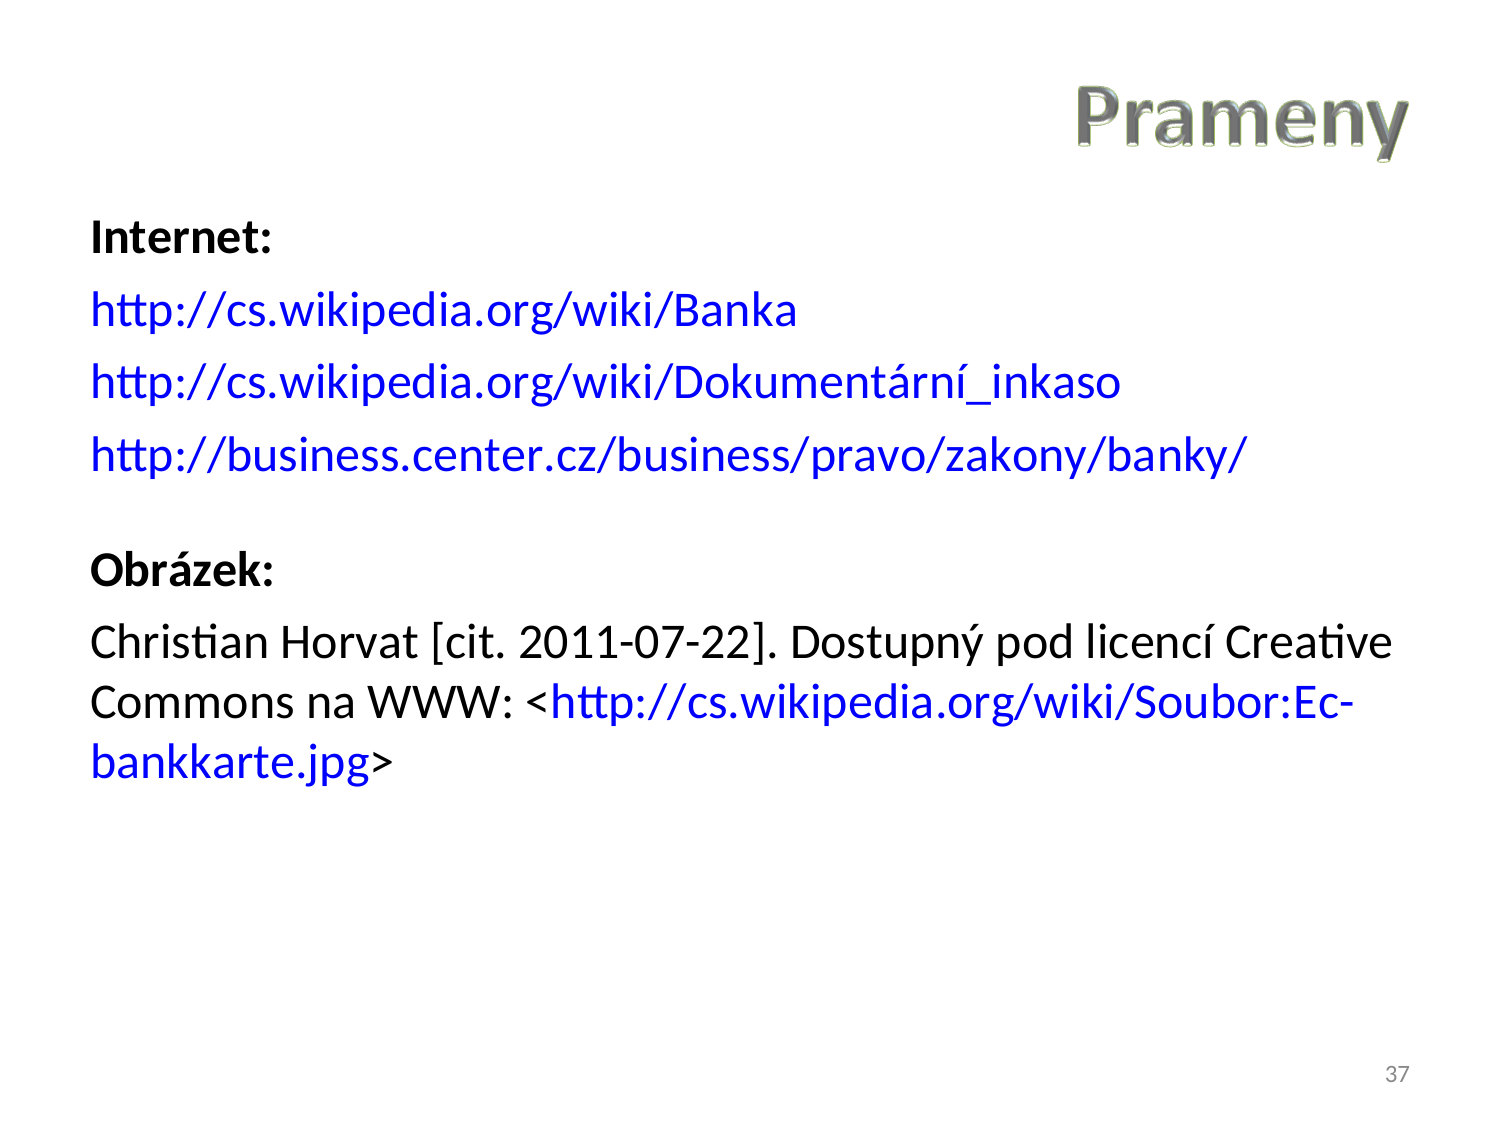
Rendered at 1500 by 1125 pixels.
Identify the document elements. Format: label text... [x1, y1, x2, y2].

text_box [1015, 29, 1467, 179]
text_box <číslo> [1074, 1042, 1426, 1103]
list Internet: http://cs.wikipedia.org/wiki/Banka http://cs.wikipedia.org/wiki/Dokumentární_inkaso http://business.center.cz/business/pravo/zakony/banky/ Obrázek: Christian Horvat [cit. 2011-07-22]. Dostupný pod licencí Creative Commons na WWW: <http://cs.wikipedia.org/wiki/Soubor:Ec-bankkarte.jpg> [74, 196, 1459, 1125]
